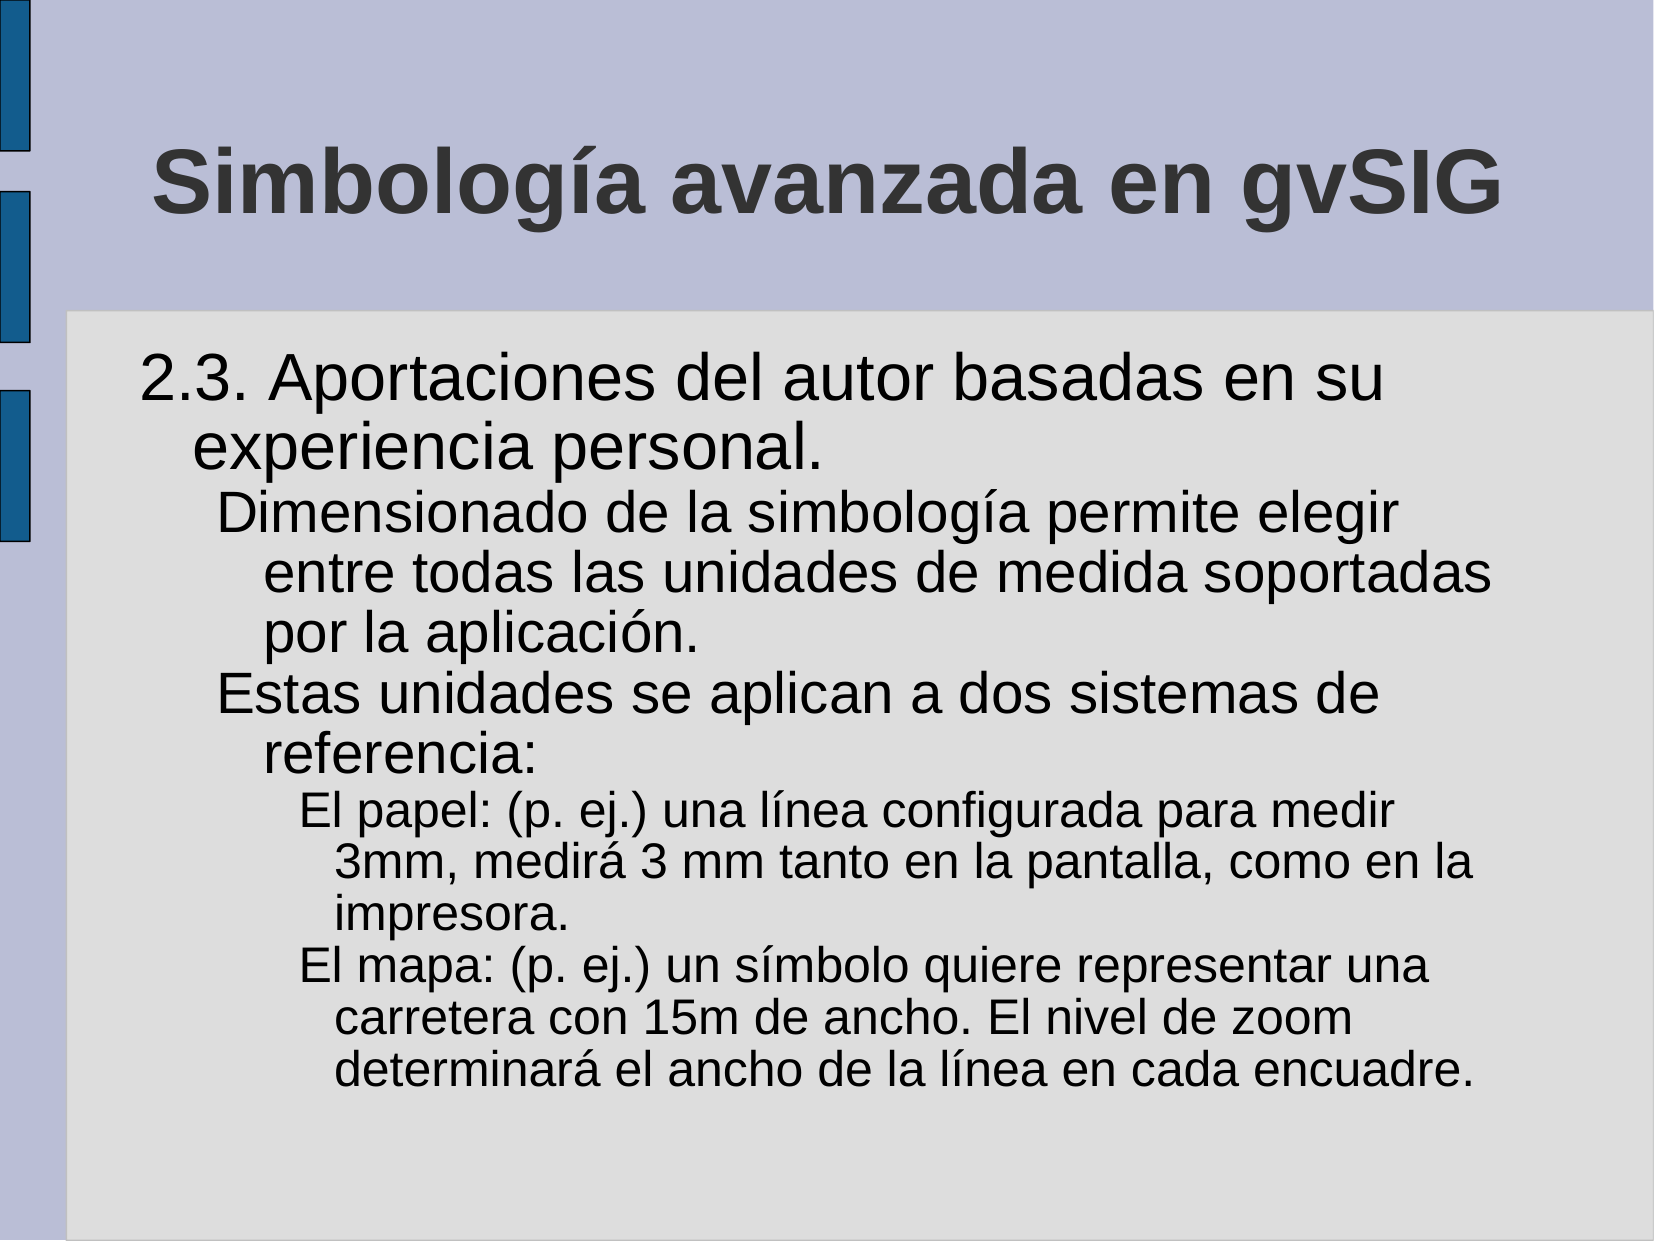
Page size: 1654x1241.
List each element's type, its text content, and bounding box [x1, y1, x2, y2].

list 2.3. Aportaciones del autor basadas en su experiencia personal. Dimensionado de la simbología permite elegir entre todas las unidades de medida soportadas por la aplicación. Estas unidades se aplican a dos sistemas de referencia: El papel: (p. ej.) una línea configurada para medir 3mm, medirá 3 mm tanto en la pantalla, como en la impresora. El mapa: (p. ej.) un símbolo quiere representar una carretera con 15m de ancho. El nivel de zoom determinará el ancho de la línea en cada encuadre. [121, 344, 1534, 1154]
title Simbología avanzada en gvSIG [123, 88, 1536, 281]
